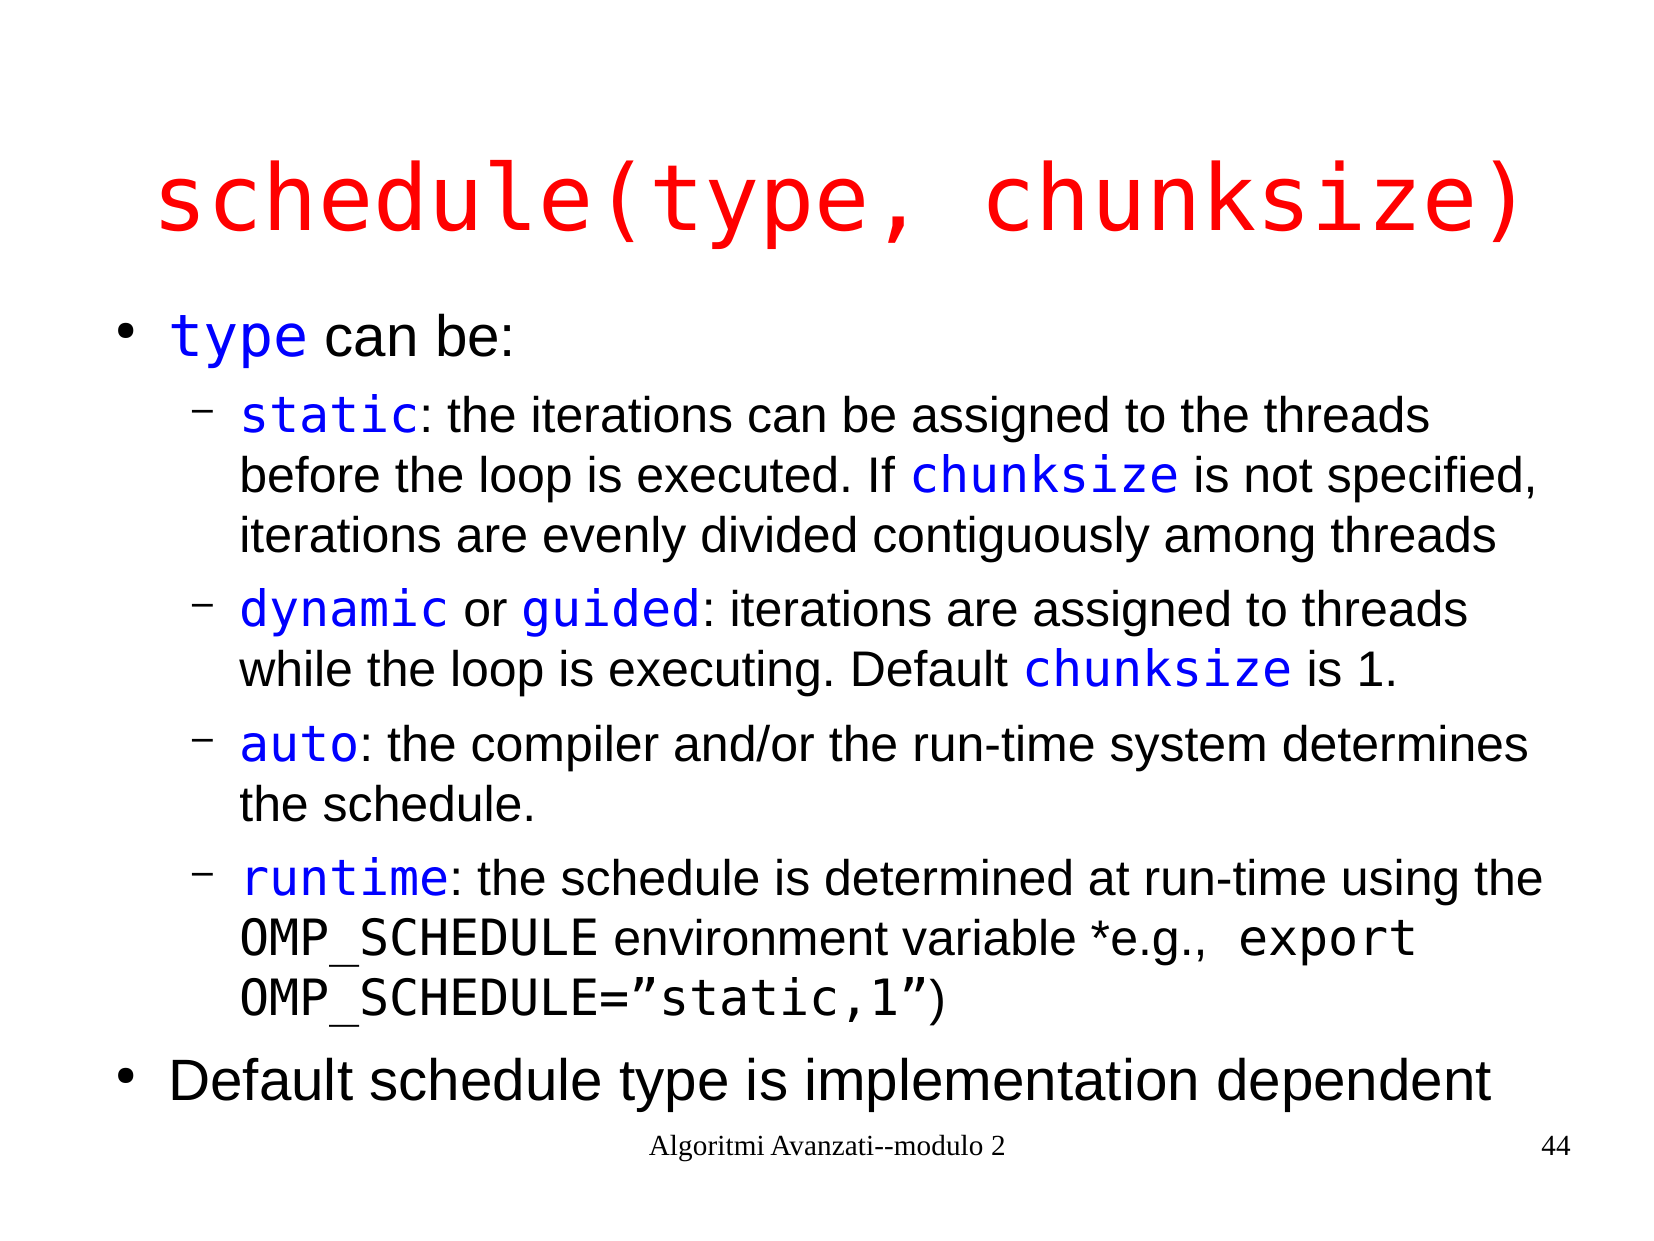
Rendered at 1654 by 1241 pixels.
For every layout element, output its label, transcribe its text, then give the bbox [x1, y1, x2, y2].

title schedule(type, chunksize) [82, 49, 1571, 257]
list type can be: static: the iterations can be assigned to the threads before the loop is executed. If chunksize is not specified, iterations are evenly divided contiguously among threads dynamic or guided: iterations are assigned to threads while the loop is executing. Default chunksize is 1. auto: the compiler and/or the run-time system determines the schedule. runtime: the schedule is determined at run-time using the OMP_SCHEDULE environment variable *e.g., export OMP_SCHEDULE=”static,1”) Default schedule type is implementation dependent [82, 290, 1571, 1120]
